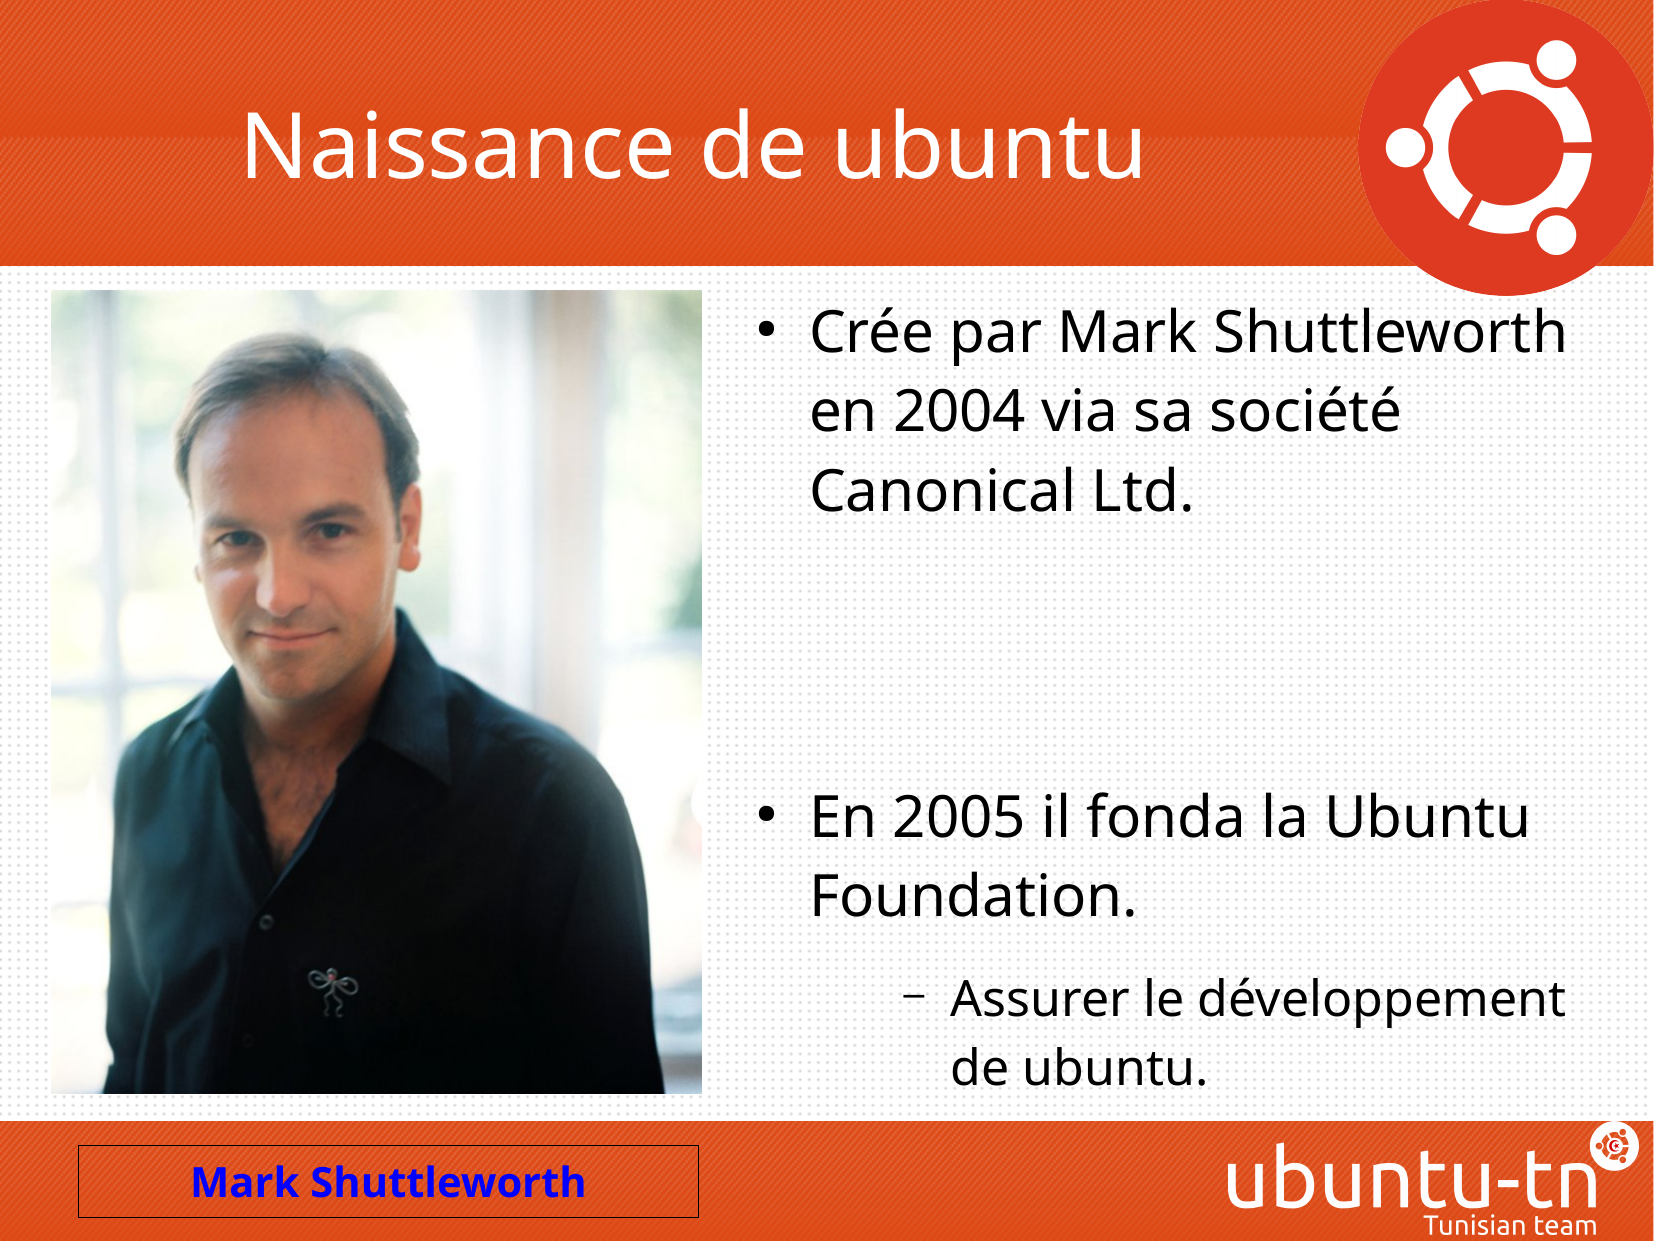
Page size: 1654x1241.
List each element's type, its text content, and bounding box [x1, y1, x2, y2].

picture [0, 0, 1654, 1241]
text_box Mark Shuttleworth [78, 1145, 699, 1210]
title Naissance de ubuntu [29, 36, 1359, 250]
list Crée par Mark Shuttleworth en 2004 via sa société Canonical Ltd. En 2005 il fonda la Ubuntu Foundation. Assurer le développement de ubuntu. [738, 290, 1572, 1109]
